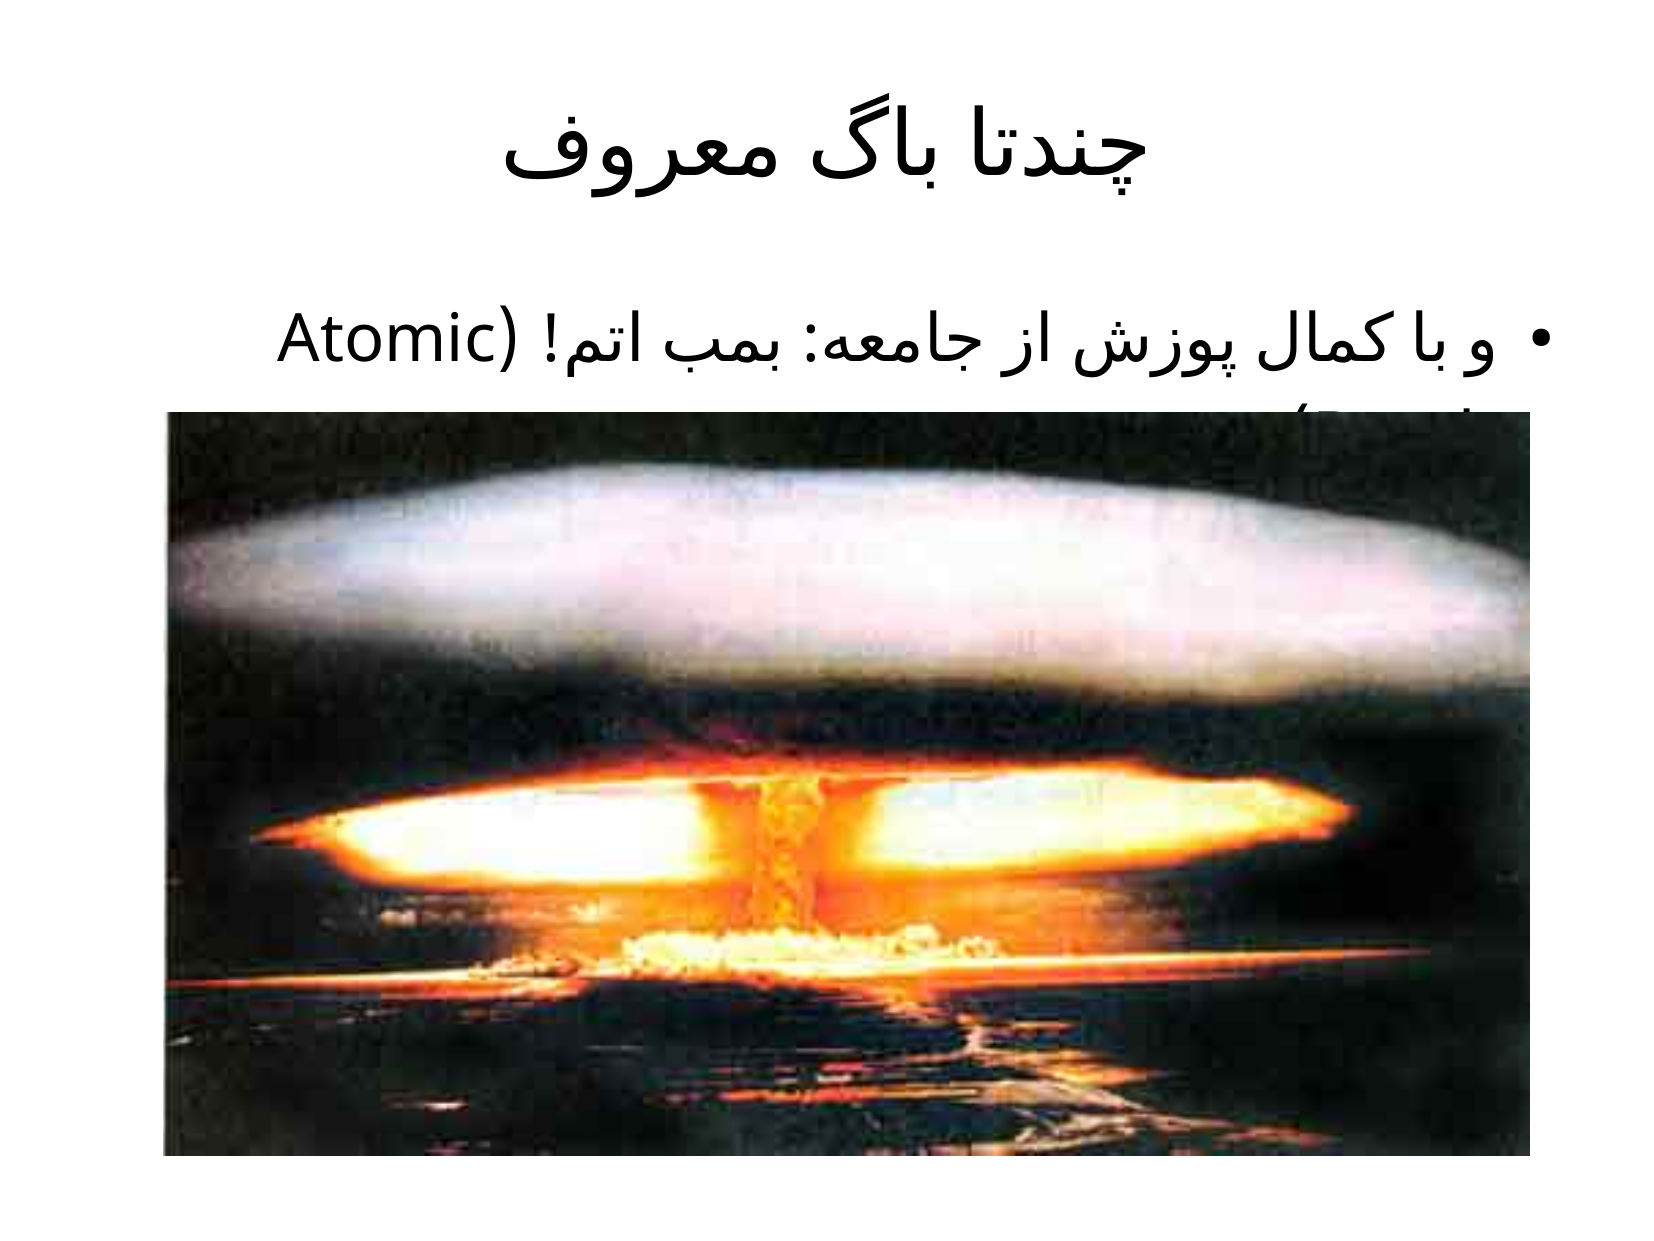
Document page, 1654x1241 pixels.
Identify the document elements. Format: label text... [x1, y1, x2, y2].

picture [163, 412, 1531, 1156]
list و با کمال پوزش از جامعه: بمب اتم! (Atomic Bomb) [82, 290, 1571, 1010]
title چندتا باگ معروف [82, 49, 1571, 257]
